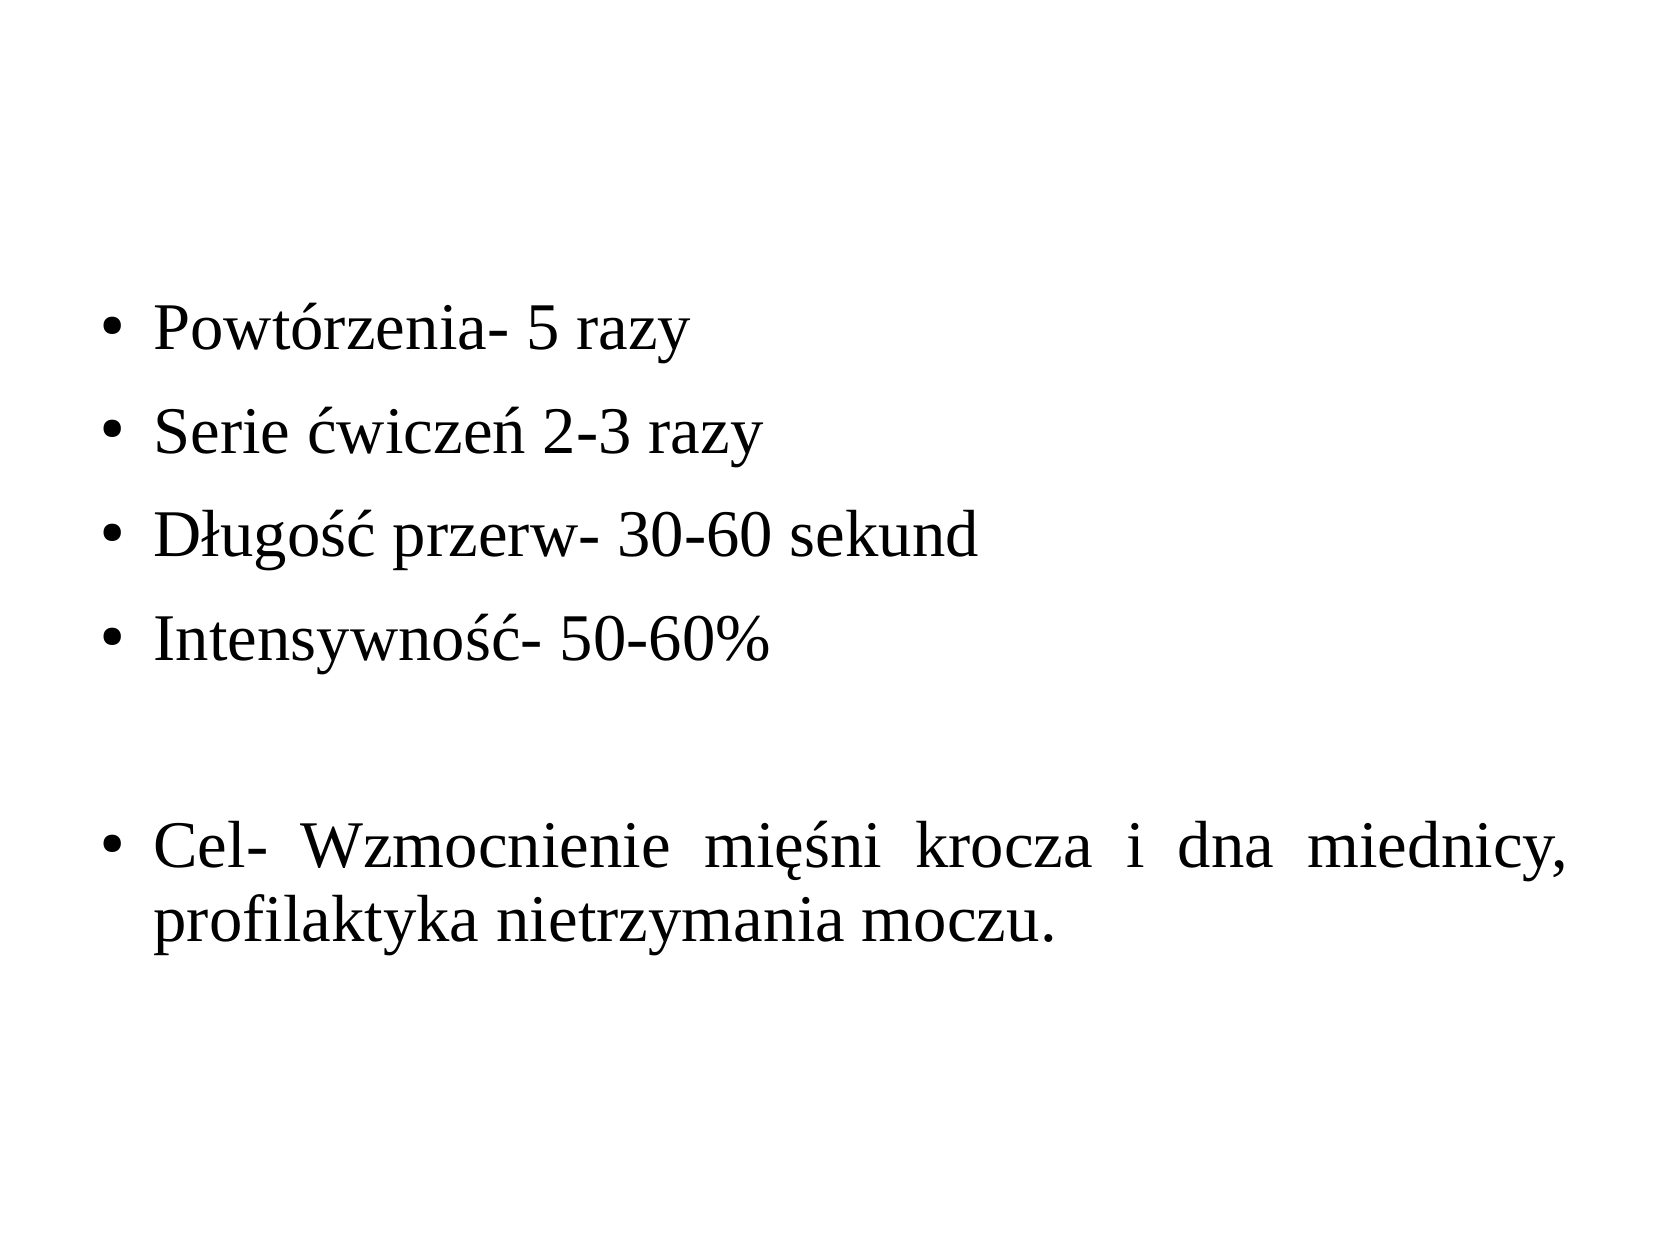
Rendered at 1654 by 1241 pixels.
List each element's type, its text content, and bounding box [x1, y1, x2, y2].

list Powtórzenia- 5 razy Serie ćwiczeń 2-3 razy Długość przerw- 30-60 sekund Intensywność- 50-60% Cel- Wzmocnienie mięśni krocza i dna miednicy, profilaktyka nietrzymania moczu. [82, 290, 1571, 1109]
